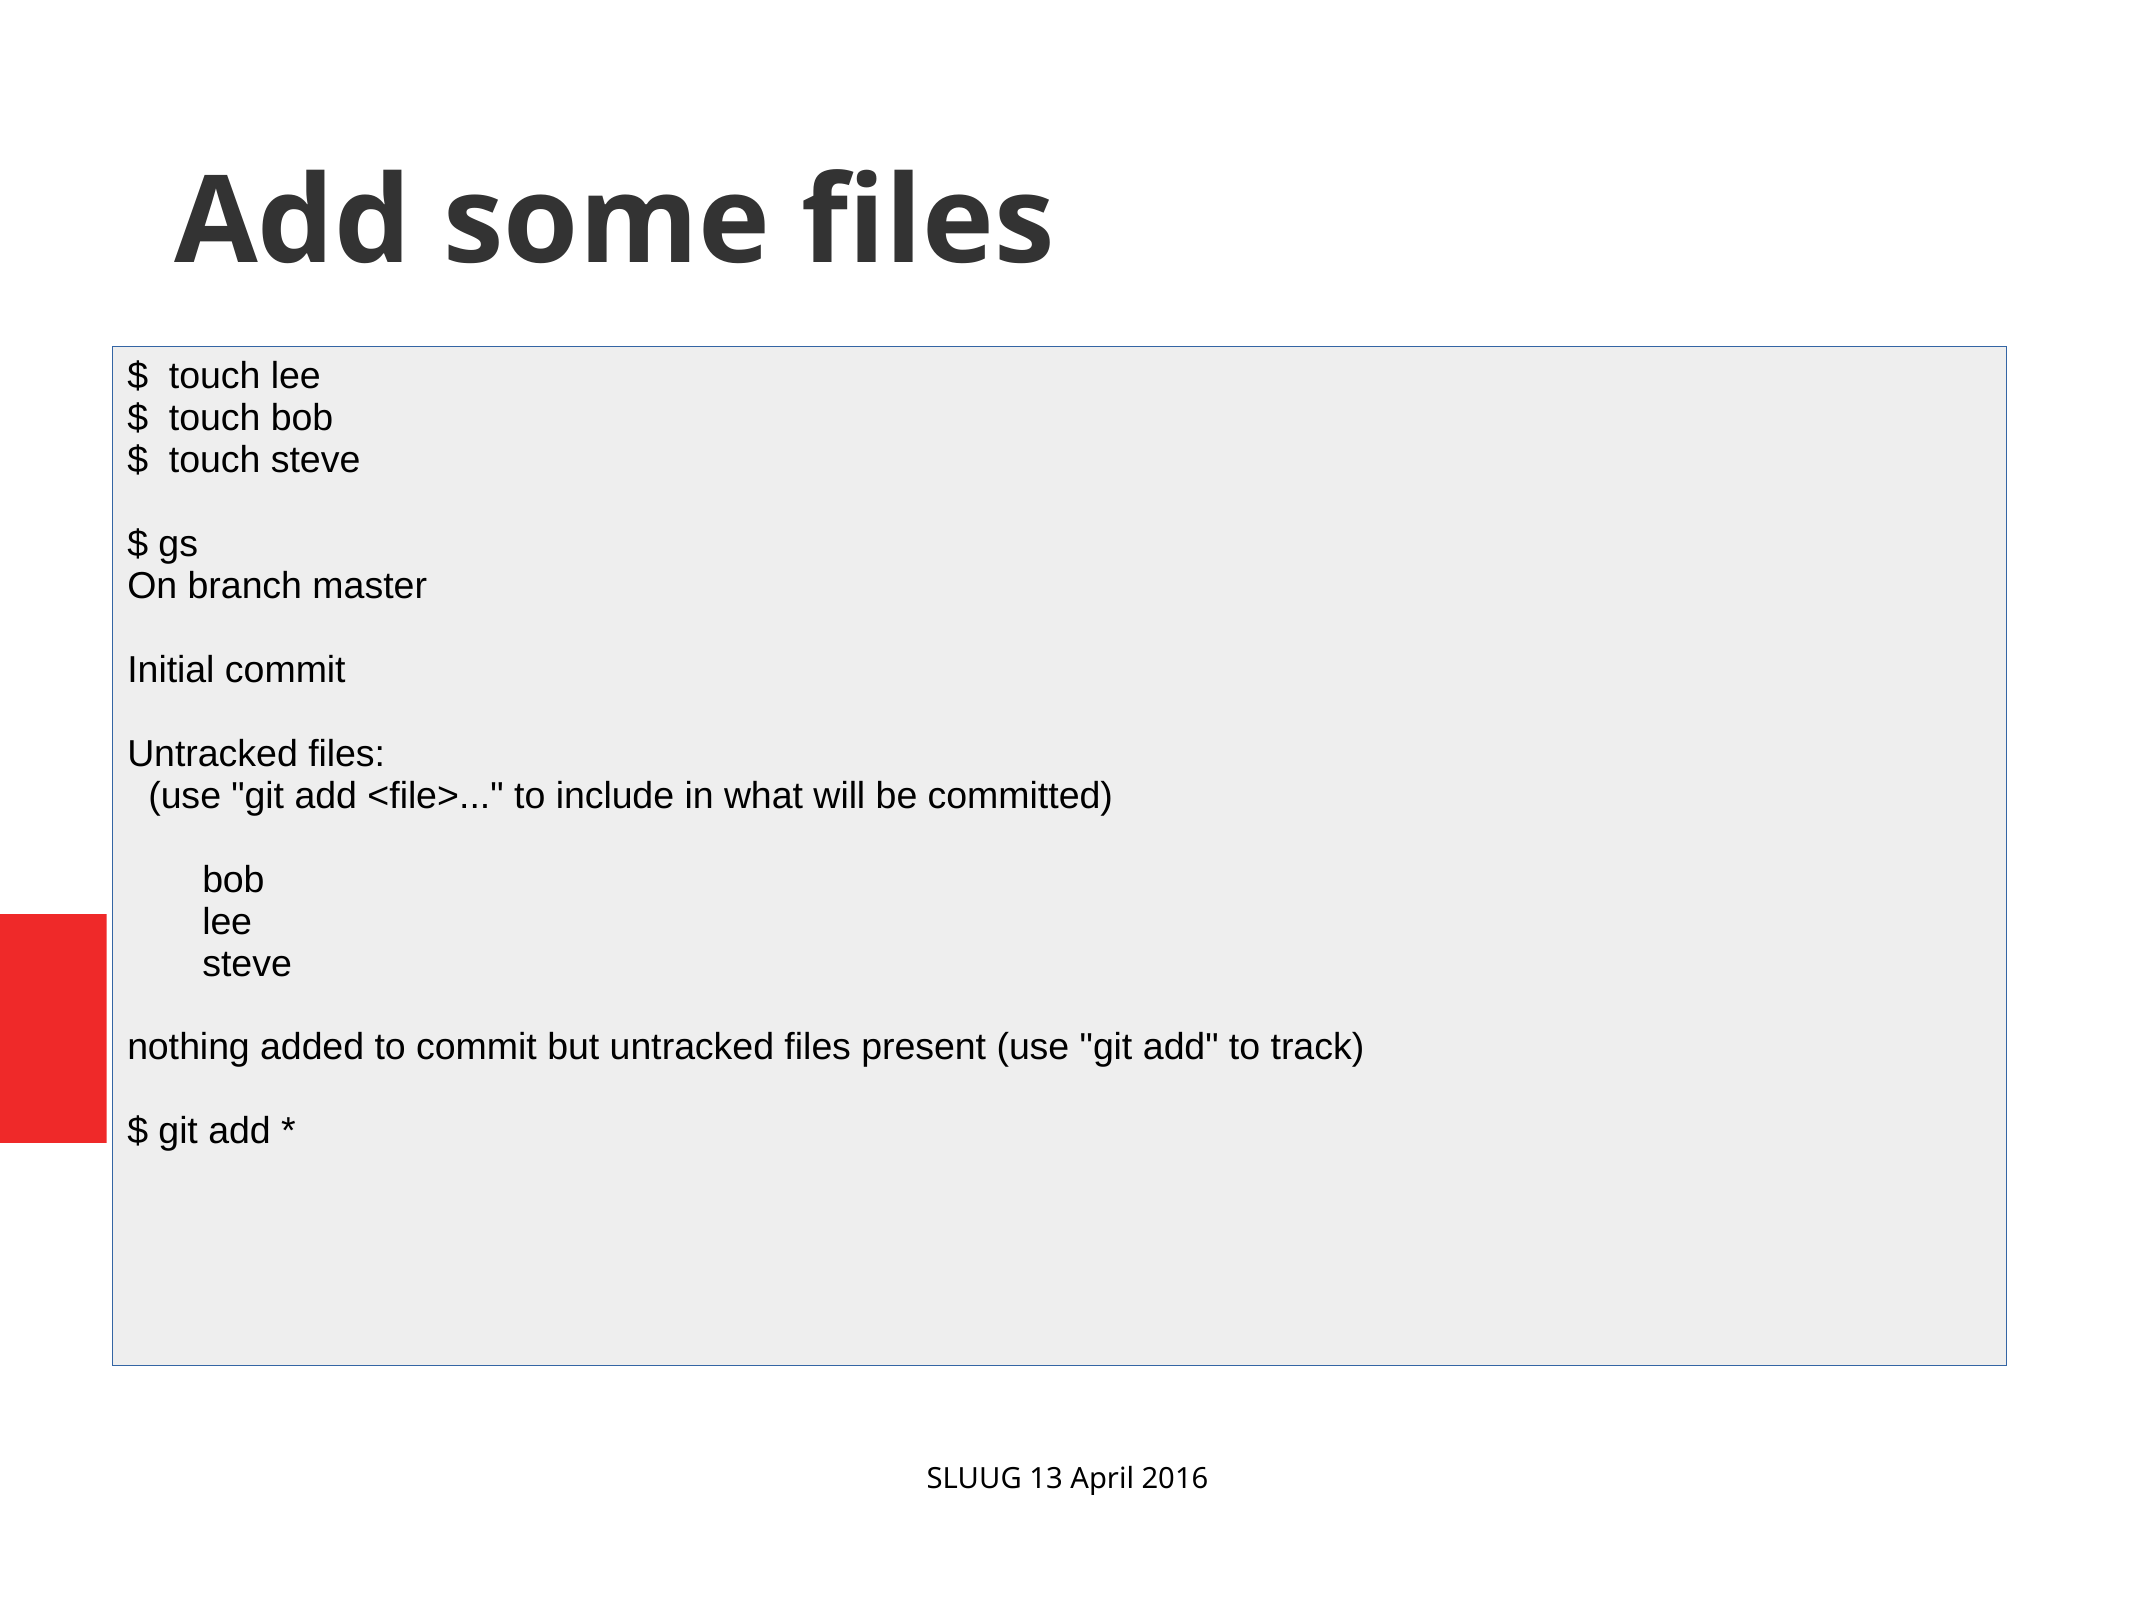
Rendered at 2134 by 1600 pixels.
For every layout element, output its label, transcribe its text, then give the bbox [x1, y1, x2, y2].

text_box [112, 346, 2007, 1490]
title Add some files [174, 62, 1988, 346]
text_box $ touch lee $ touch bob $ touch steve $ gs On branch master Initial commit Untracked files: (use "git add <file>..." to include in what will be committed) bob lee steve nothing added to commit but untracked files present (use "git add" to track) $ git add * [113, 347, 2006, 1366]
